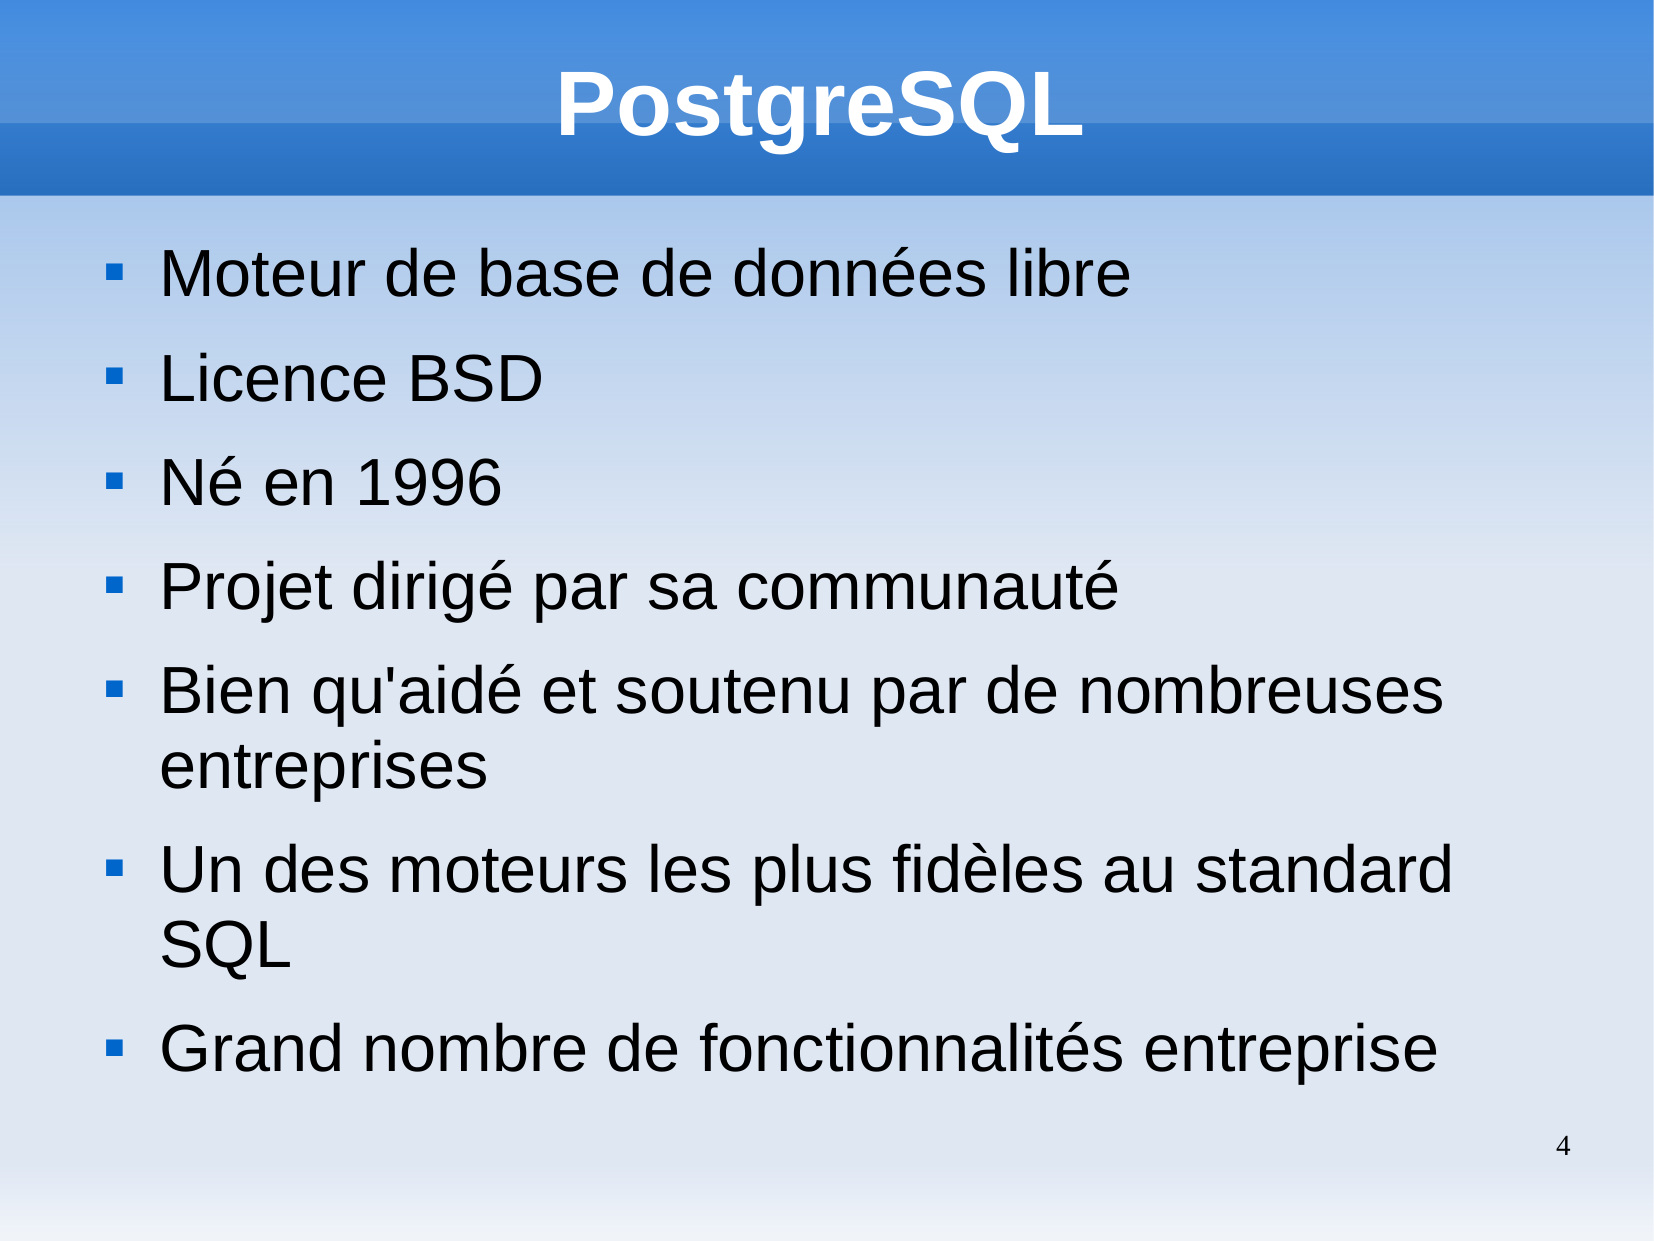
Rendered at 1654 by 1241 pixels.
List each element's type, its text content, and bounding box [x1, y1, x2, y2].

picture [0, 0, 1654, 1241]
title PostgreSQL [76, 0, 1565, 208]
list Moteur de base de données libre Licence BSD Né en 1996 Projet dirigé par sa communauté Bien qu'aidé et soutenu par de nombreuses entreprises Un des moteurs les plus fidèles au standard SQL Grand nombre de fonctionnalités entreprise [88, 236, 1577, 1087]
